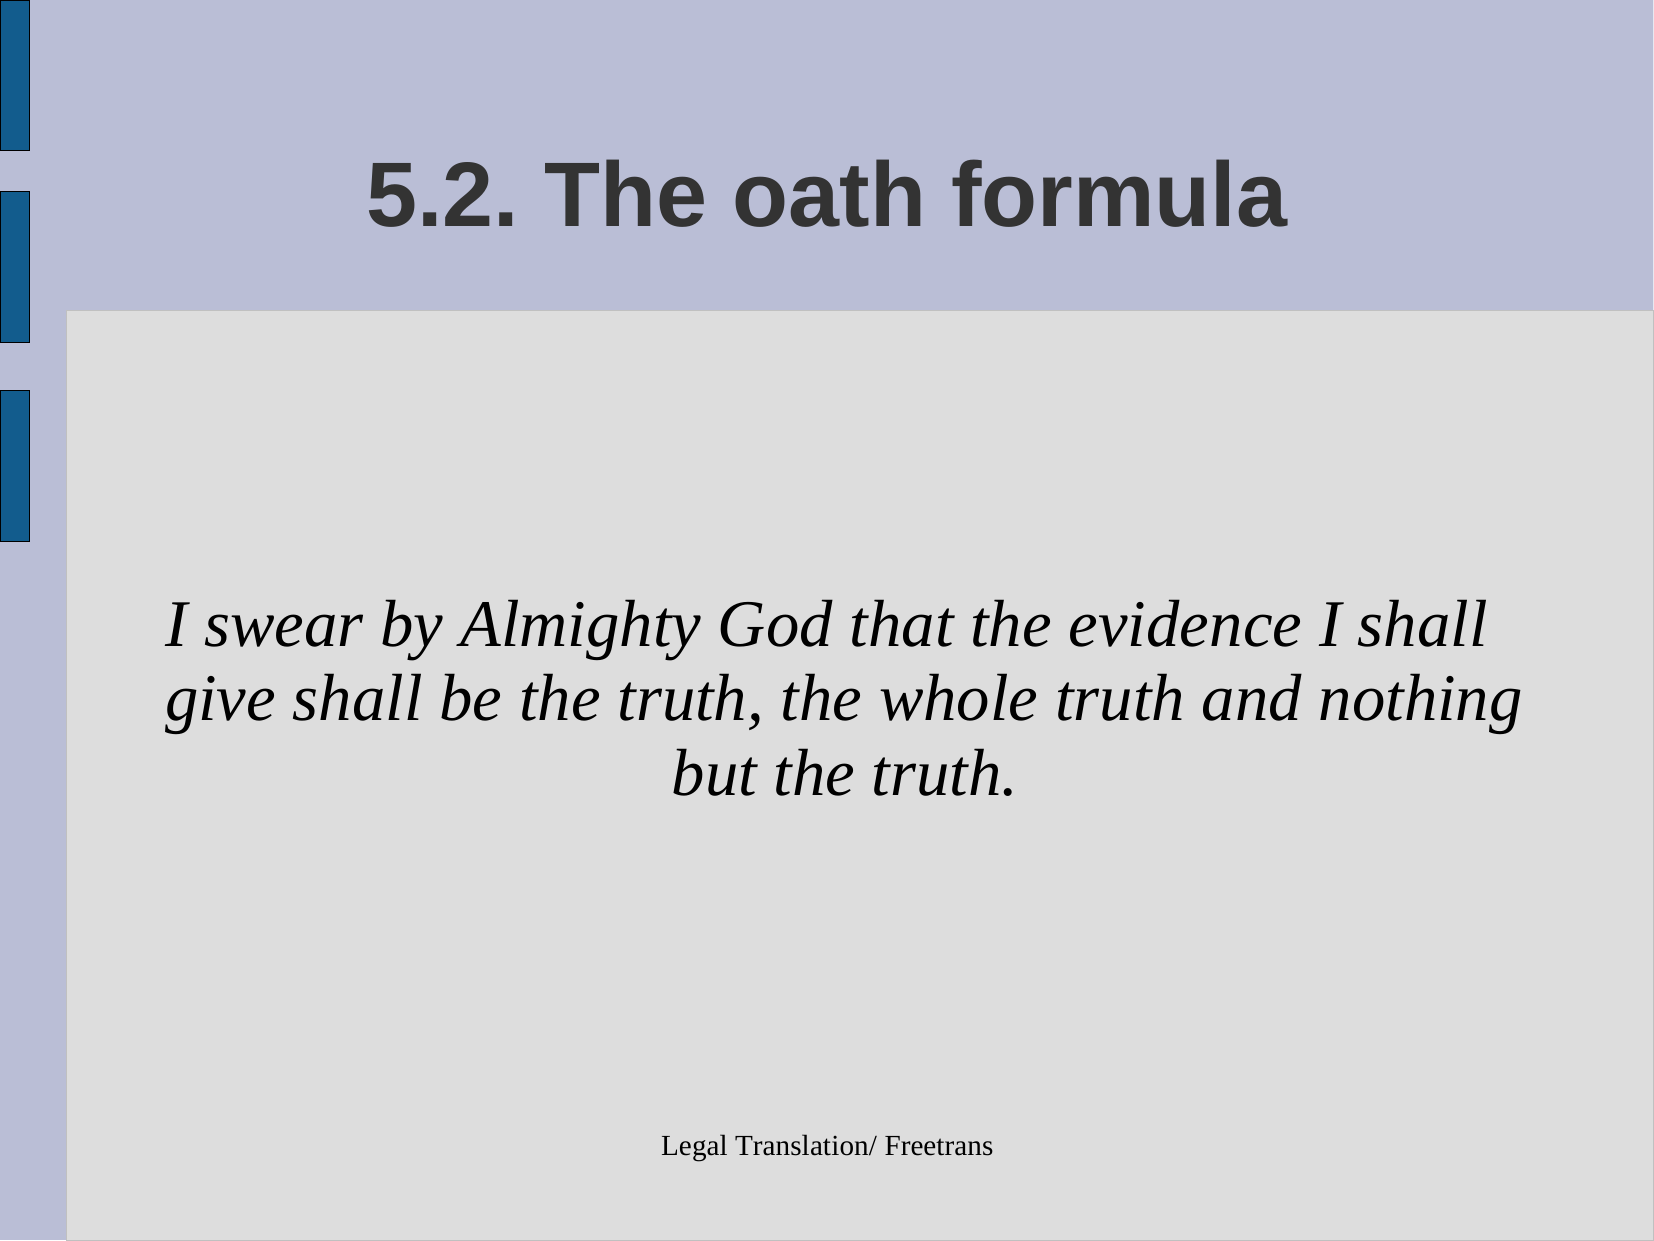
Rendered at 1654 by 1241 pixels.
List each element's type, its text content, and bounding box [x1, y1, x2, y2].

title 5.2. The oath formula [121, 91, 1534, 299]
subtitle I swear by Almighty God that the evidence I shall give shall be the truth, the whole truth and nothing but the truth. [121, 344, 1534, 1127]
